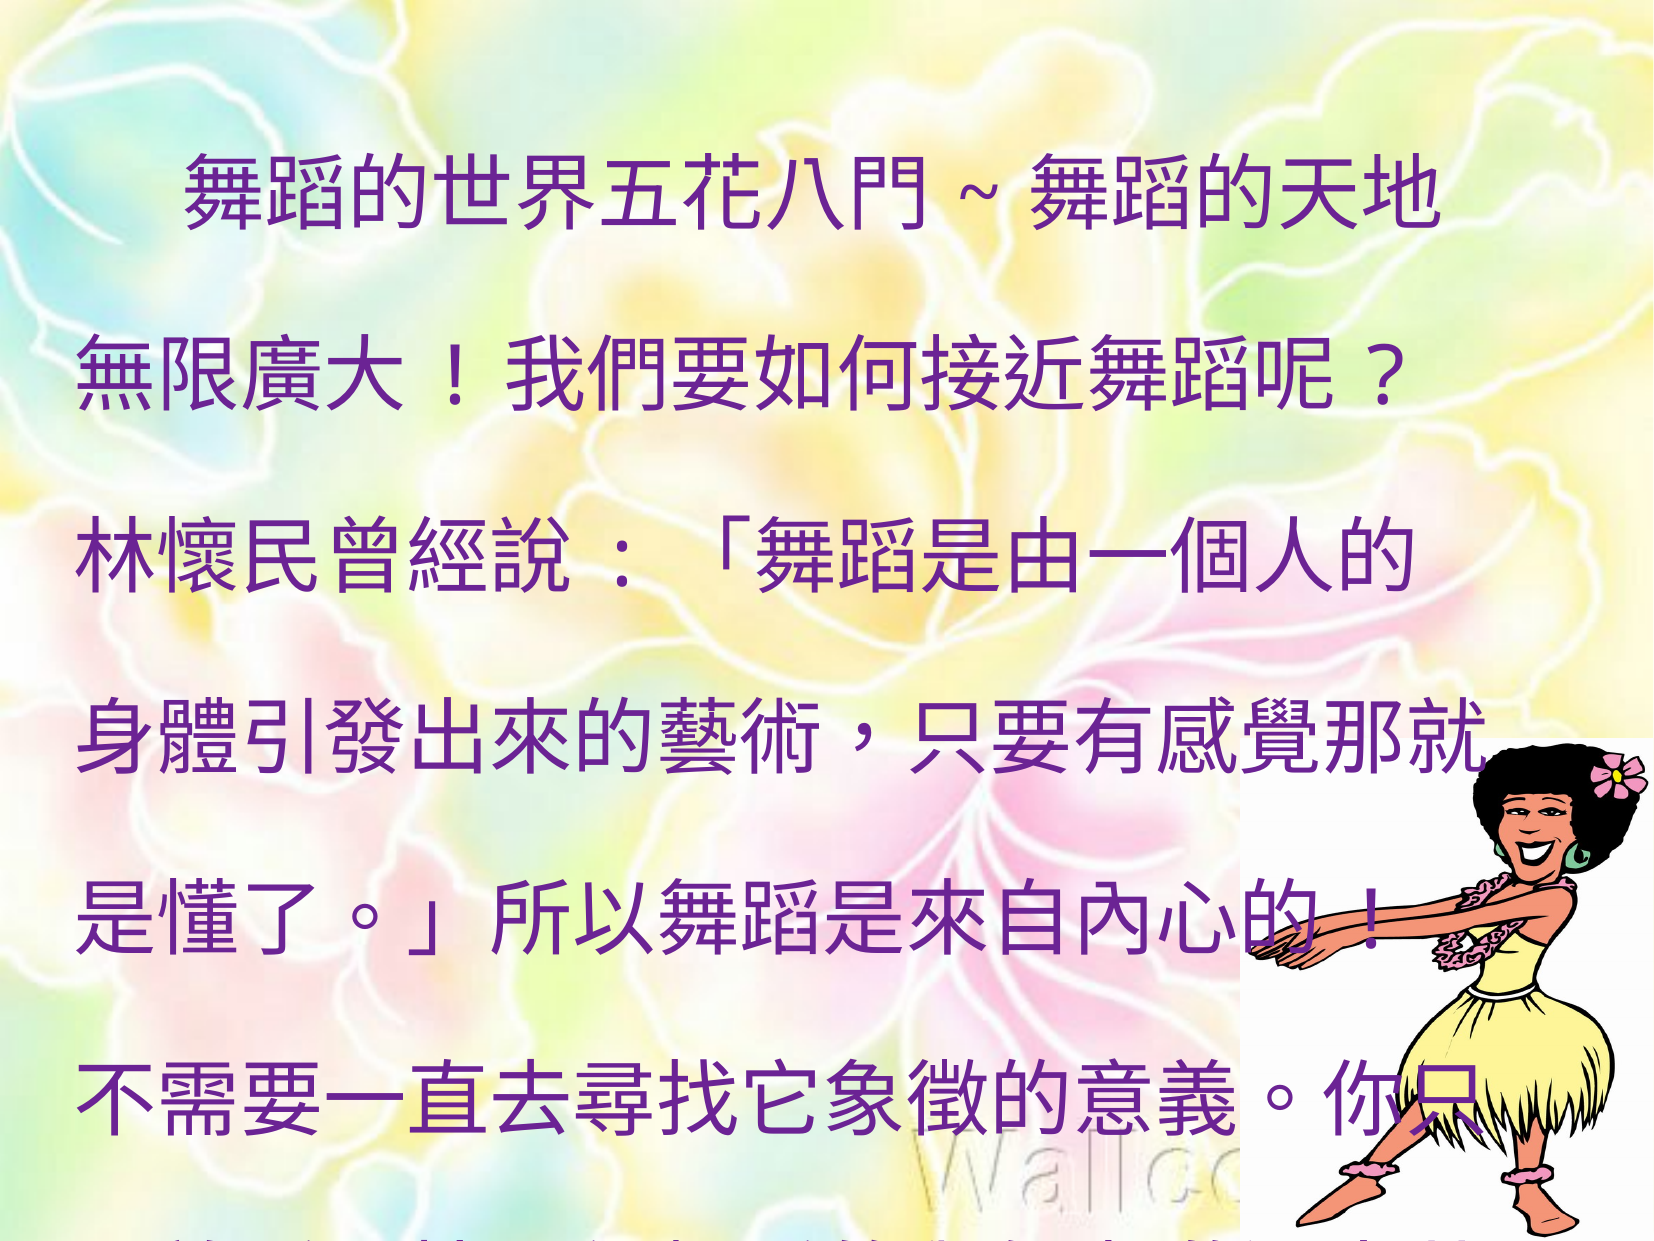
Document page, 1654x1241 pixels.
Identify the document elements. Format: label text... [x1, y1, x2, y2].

text_box 舞蹈的世界五花八門~舞蹈的天地無限廣大!我們要如何接近舞蹈呢?林懷民曾經說:「舞蹈是由一個人的身體引發出來的藝術，只要有感覺那就是懂了。」所以舞蹈是來自內心的!不需要一直去尋找它象徵的意義。你只要放鬆心情，很輕鬆的與舞者激盪出共鳴的火花! [59, 59, 1506, 1157]
picture [0, 0, 1654, 1241]
